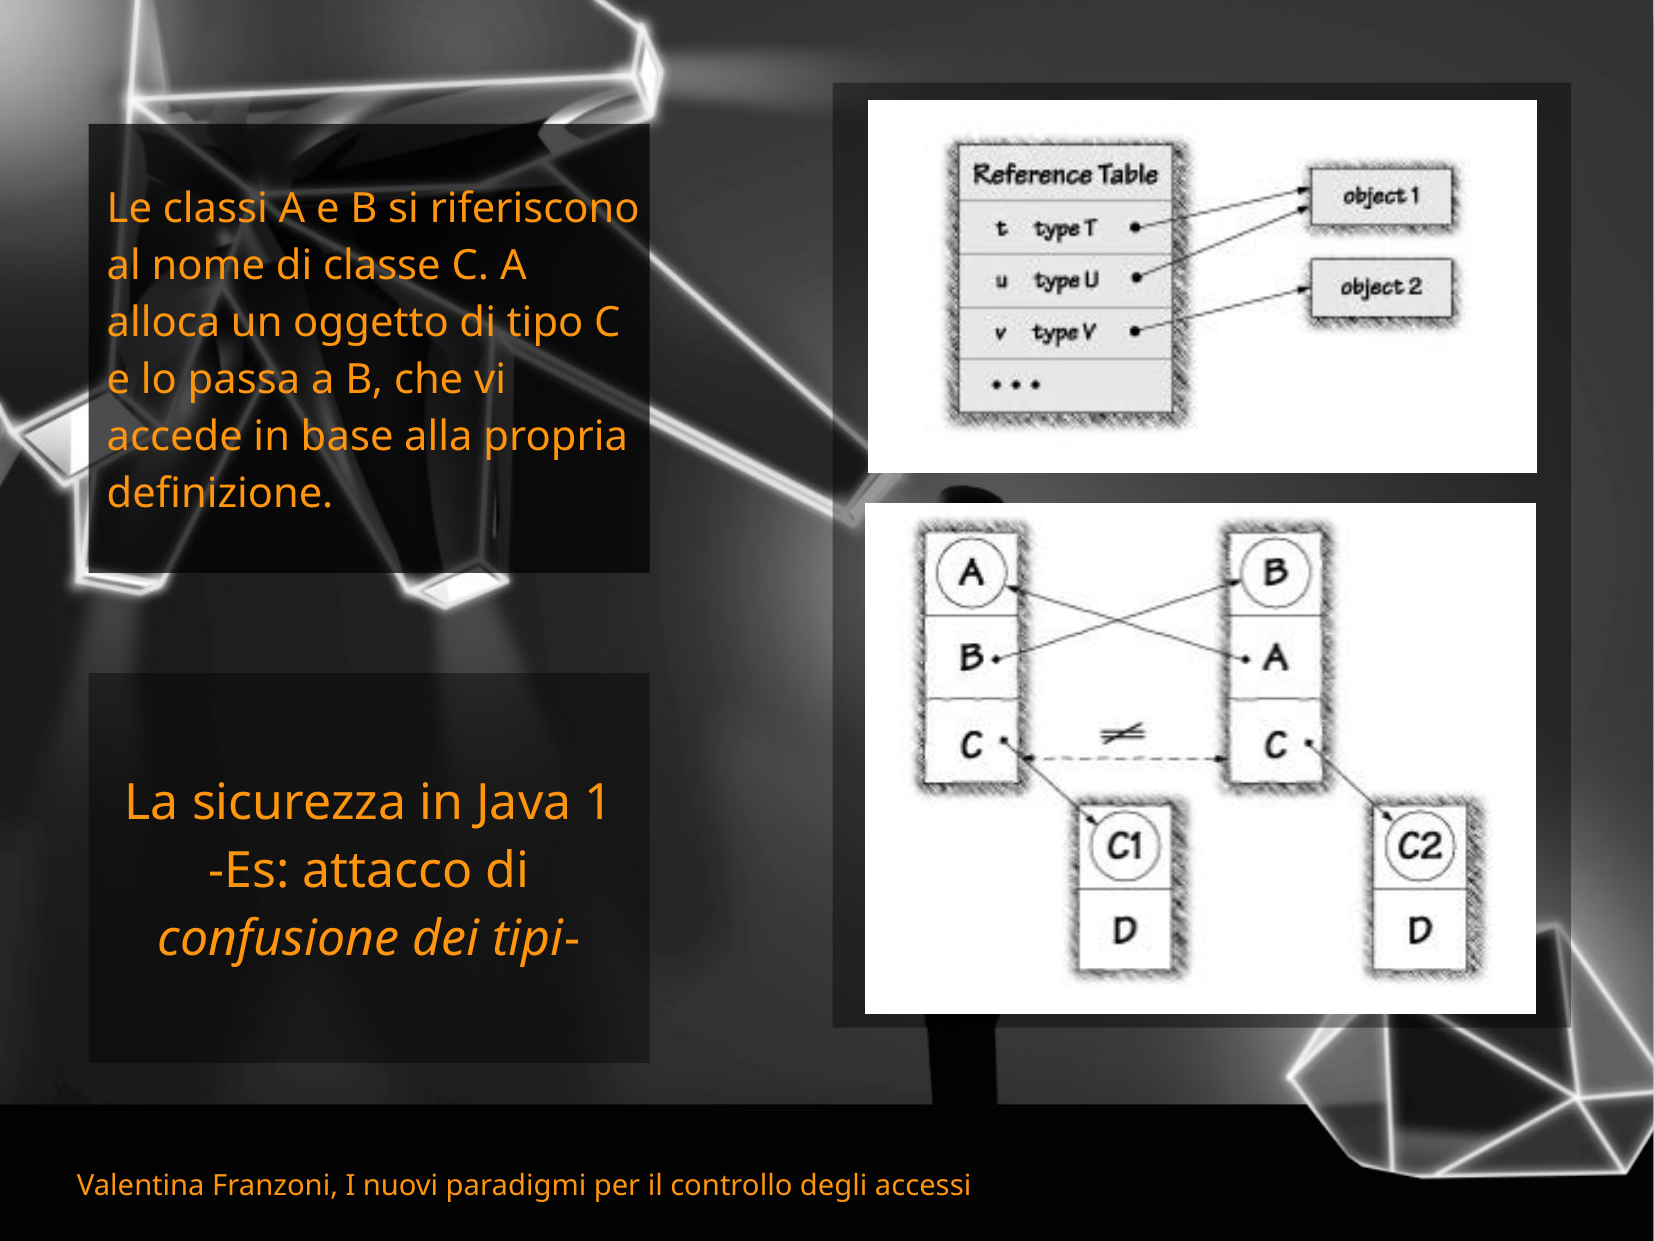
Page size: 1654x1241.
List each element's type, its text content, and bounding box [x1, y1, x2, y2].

title Valentina Franzoni, I nuovi paradigmi per il controllo degli accessi [76, 1139, 1465, 1229]
title [832, 82, 1571, 1028]
picture [0, 0, 1654, 1241]
title La sicurezza in Java 1 -Es: attacco di confusione dei tipi- [88, 673, 650, 1063]
title Le classi A e B si riferiscono al nome di classe C. A alloca un oggetto di tipo C e lo passa a B, che vi accede in base alla propria definizione. [88, 123, 650, 573]
